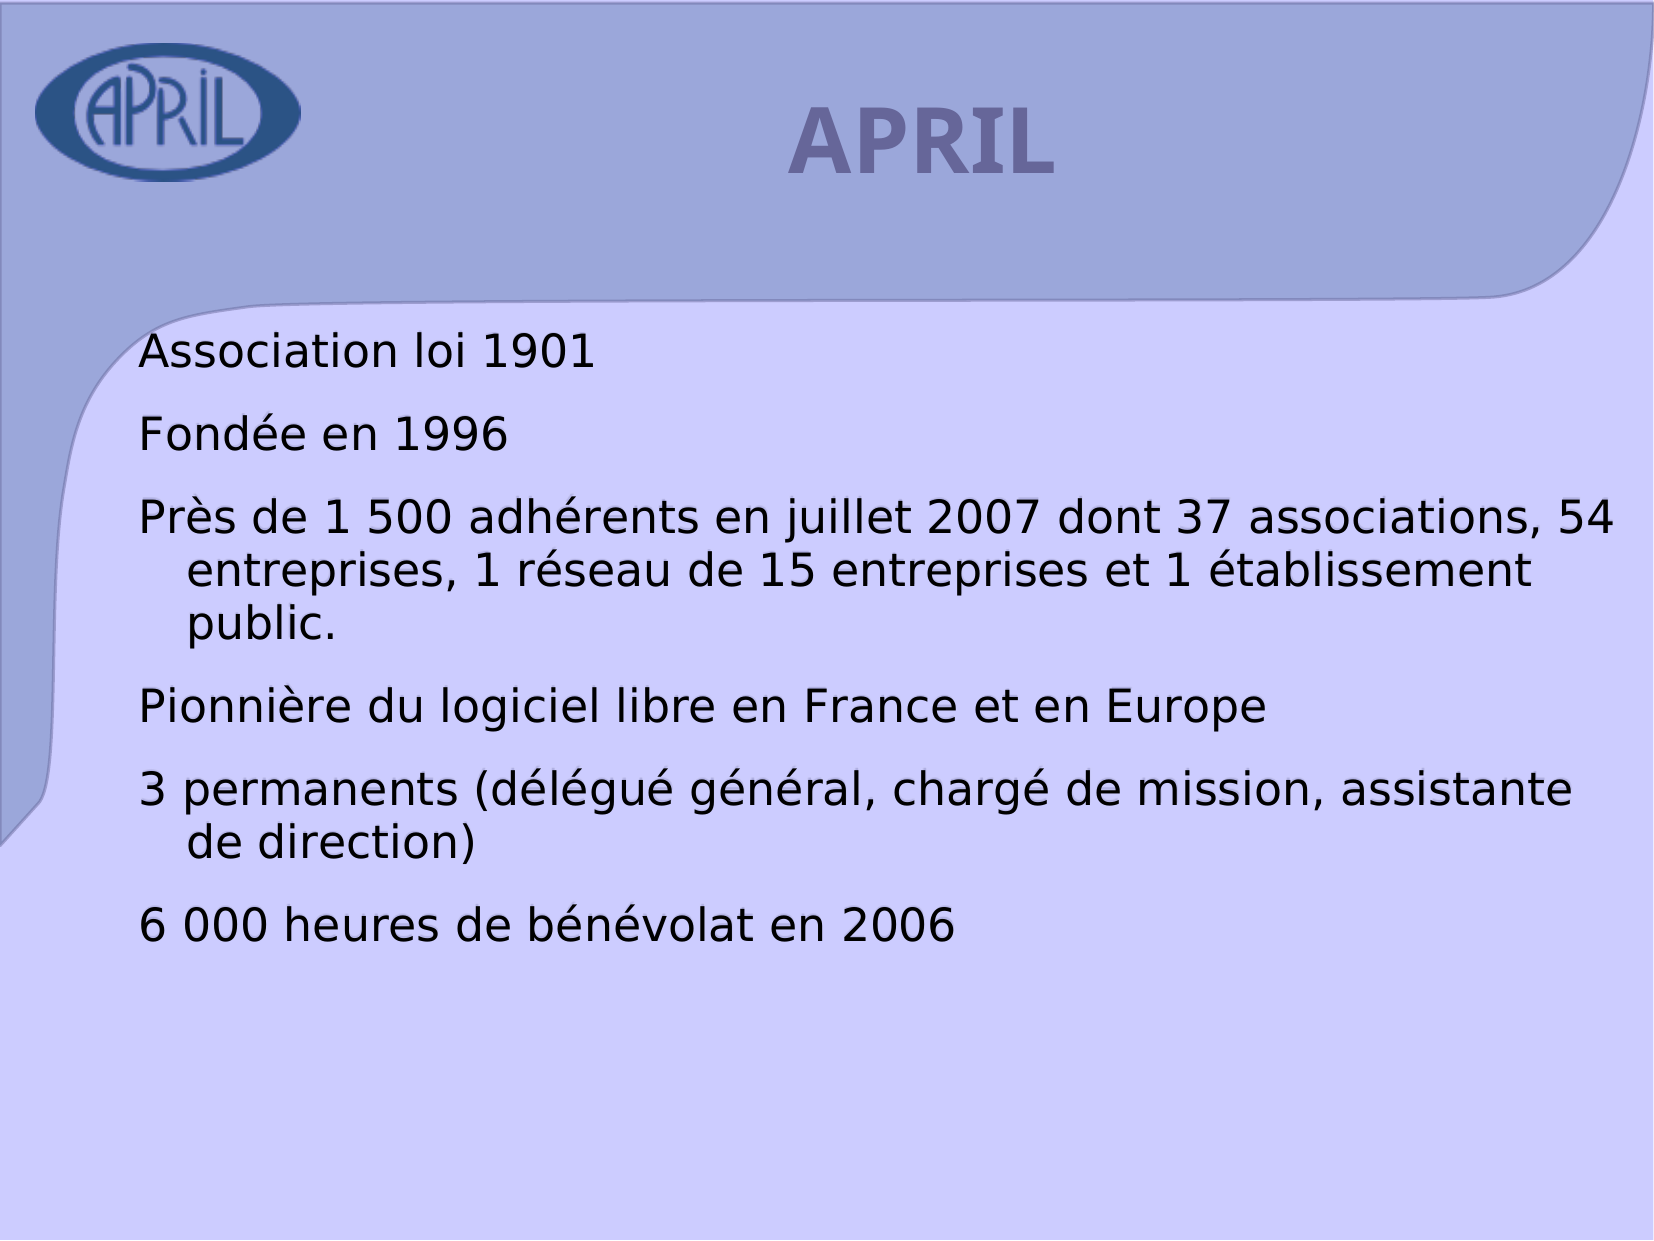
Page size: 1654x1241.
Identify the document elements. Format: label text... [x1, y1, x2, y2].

list Association loi 1901 Fondée en 1996 Près de 1 500 adhérents en juillet 2007 dont 37 associations, 54 entreprises, 1 réseau de 15 entreprises et 1 établissement public. Pionnière du logiciel libre en France et en Europe 3 permanents (délégué général, chargé de mission, assistante de direction) 6 000 heures de bénévolat en 2006 [109, 324, 1623, 1192]
picture [35, 43, 301, 182]
title APRIL [313, 34, 1534, 242]
